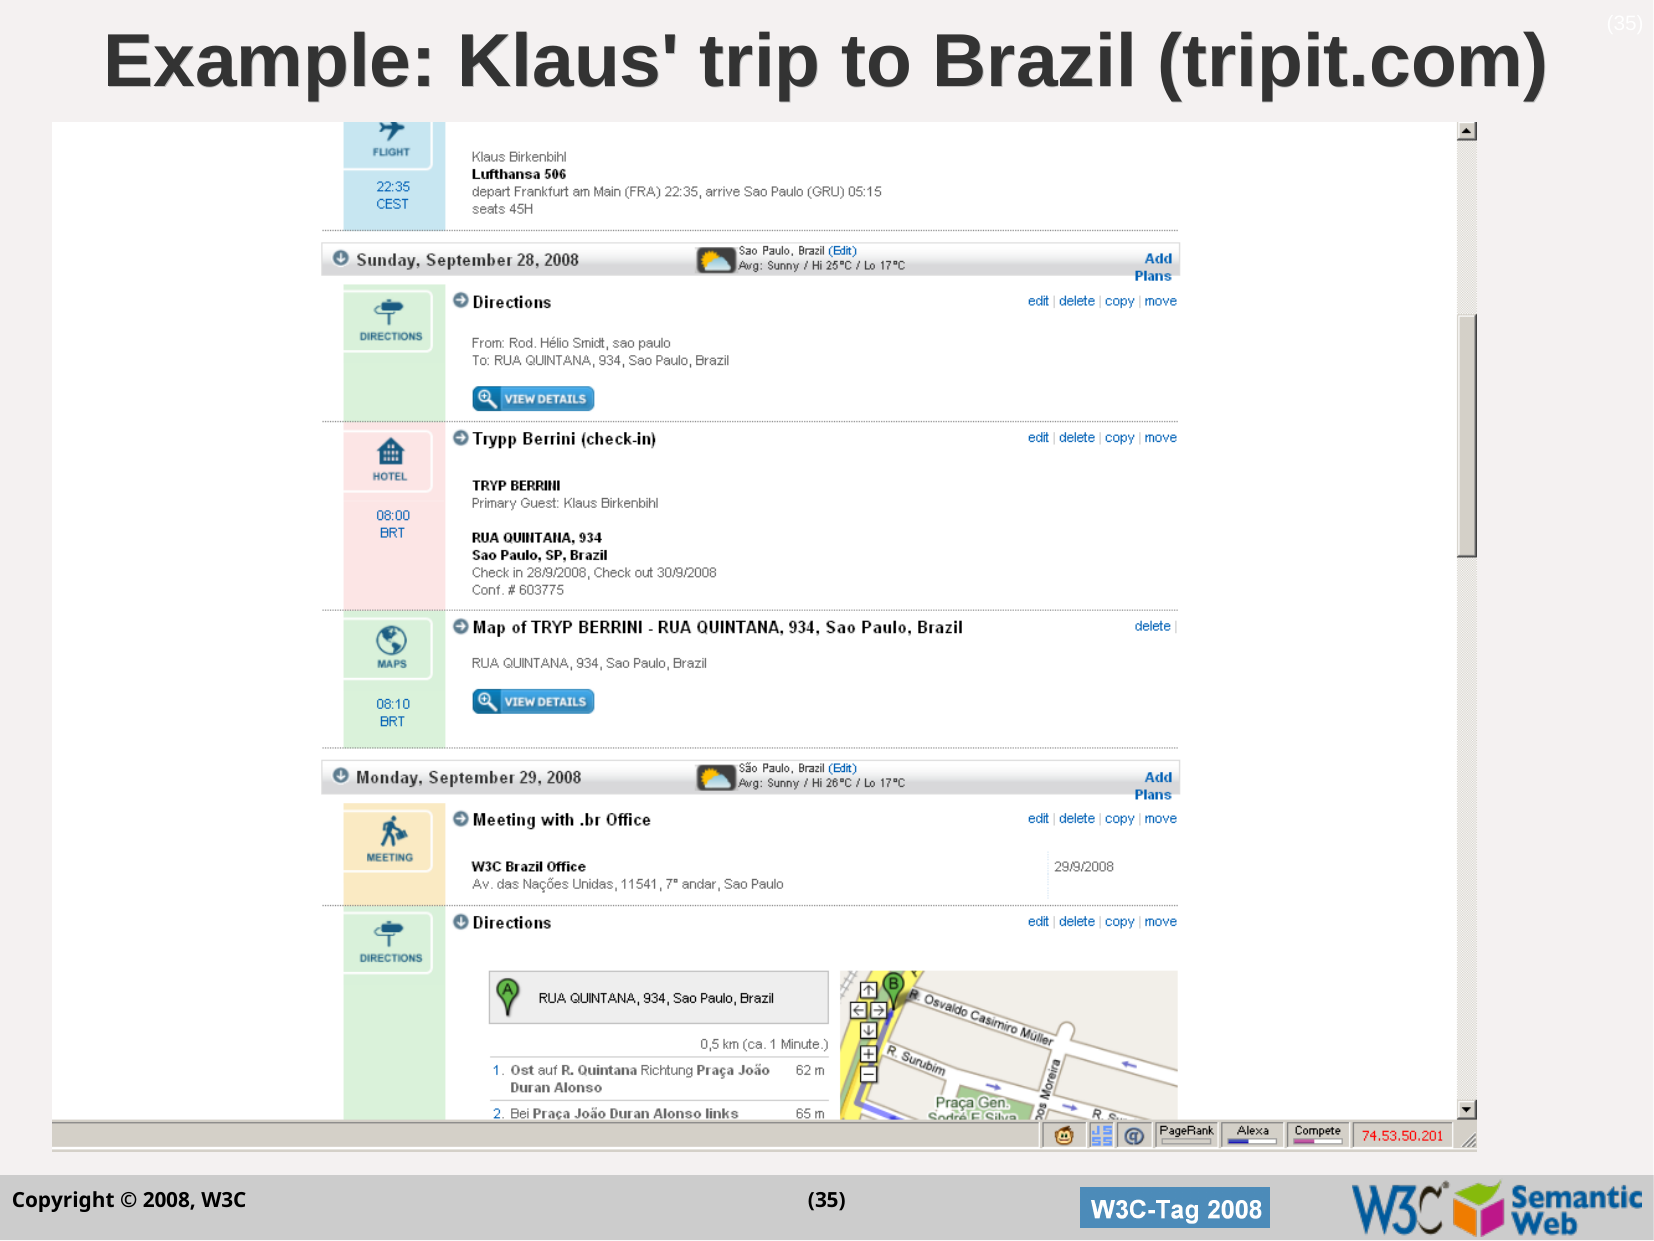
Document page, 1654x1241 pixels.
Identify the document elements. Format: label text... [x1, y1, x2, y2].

picture [52, 122, 1477, 1152]
picture [1080, 1187, 1270, 1228]
picture [1352, 1178, 1642, 1237]
title Example: Klaus' trip to Brazil (tripit.com) [0, 0, 1654, 119]
